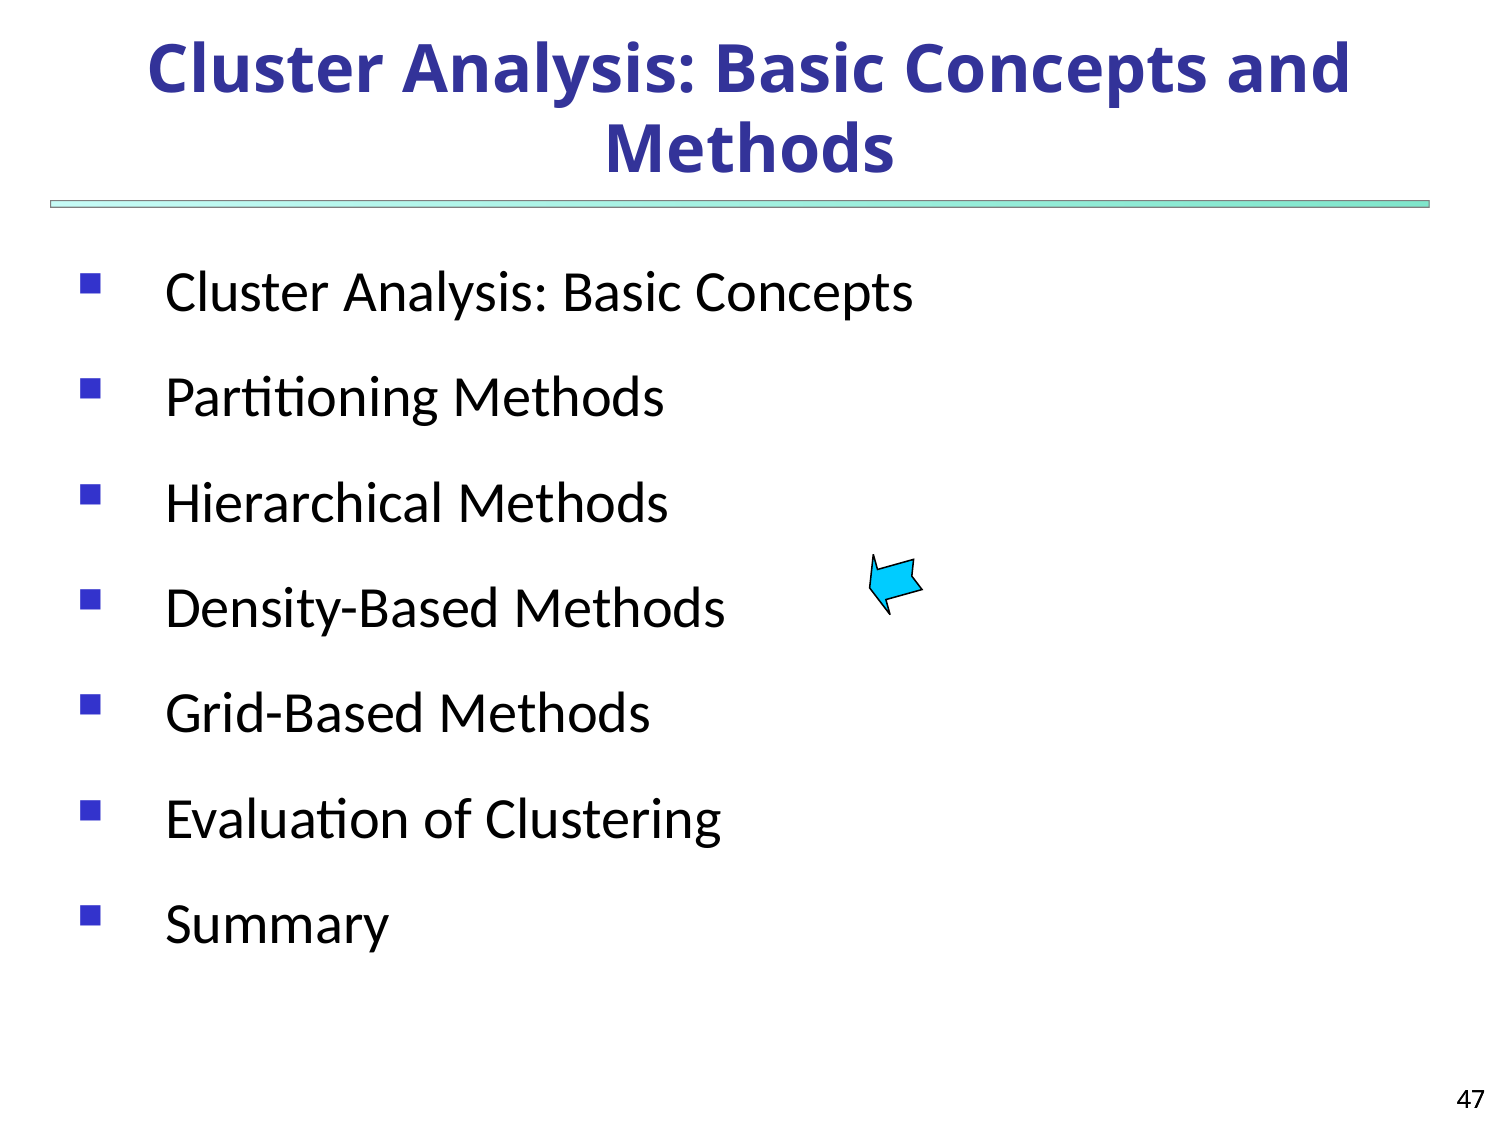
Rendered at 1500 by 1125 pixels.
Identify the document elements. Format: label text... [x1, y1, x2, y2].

list Cluster Analysis: Basic Concepts Partitioning Methods Hierarchical Methods Density-Based Methods Grid-Based Methods Evaluation of Clustering Summary [62, 224, 1412, 1075]
title Cluster Analysis: Basic Concepts and Methods [0, 18, 1500, 194]
text_box [869, 554, 923, 615]
text_box 18 [1187, 1062, 1500, 1125]
